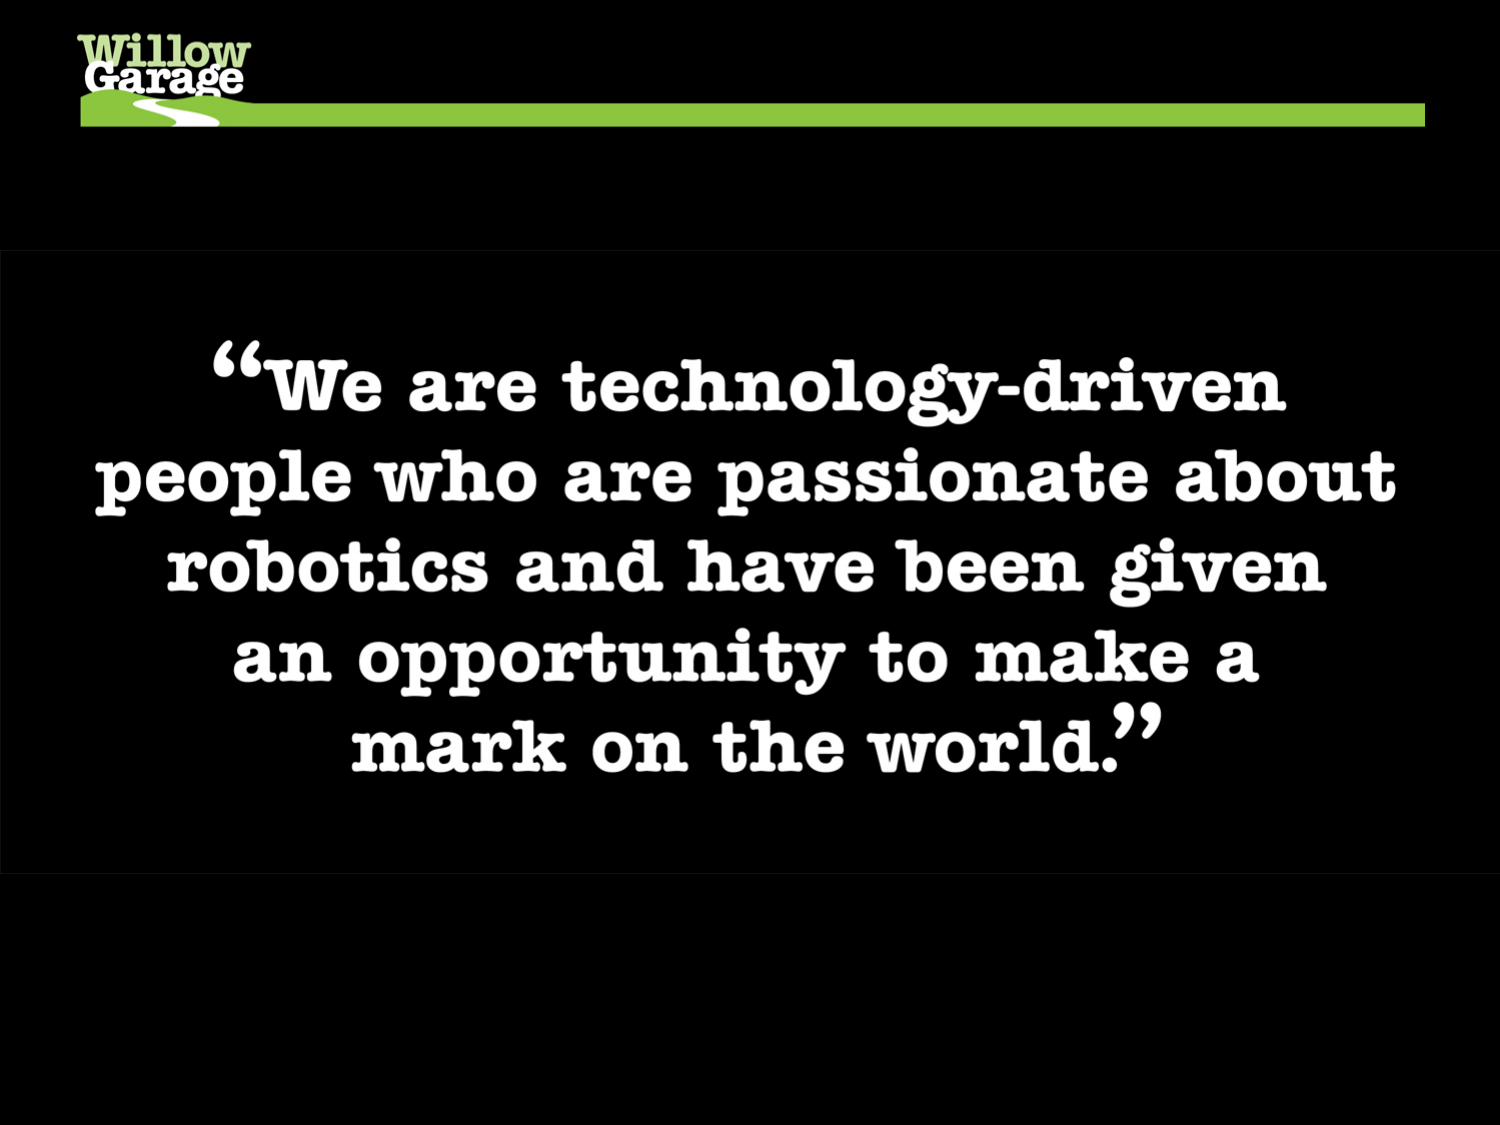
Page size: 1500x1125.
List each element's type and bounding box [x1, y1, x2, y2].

picture [0, 250, 1500, 874]
picture [50, 0, 1425, 153]
